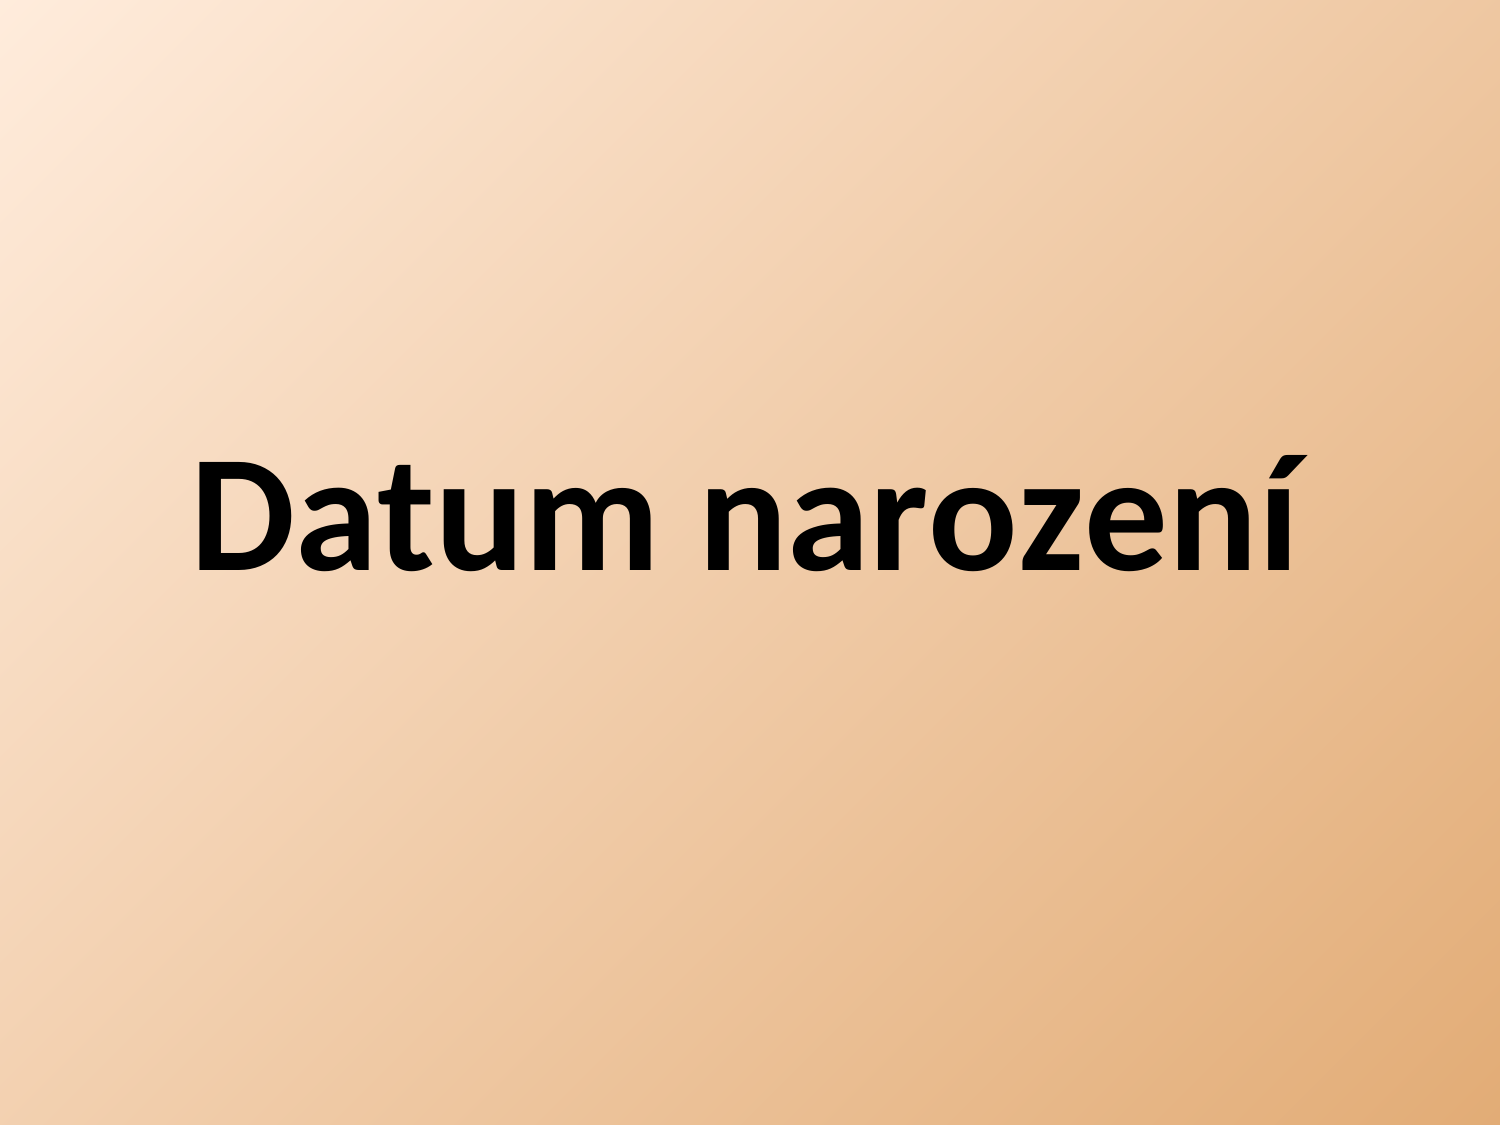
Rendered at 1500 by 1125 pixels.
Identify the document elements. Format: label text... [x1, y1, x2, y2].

title Datum narození [70, 363, 1421, 645]
